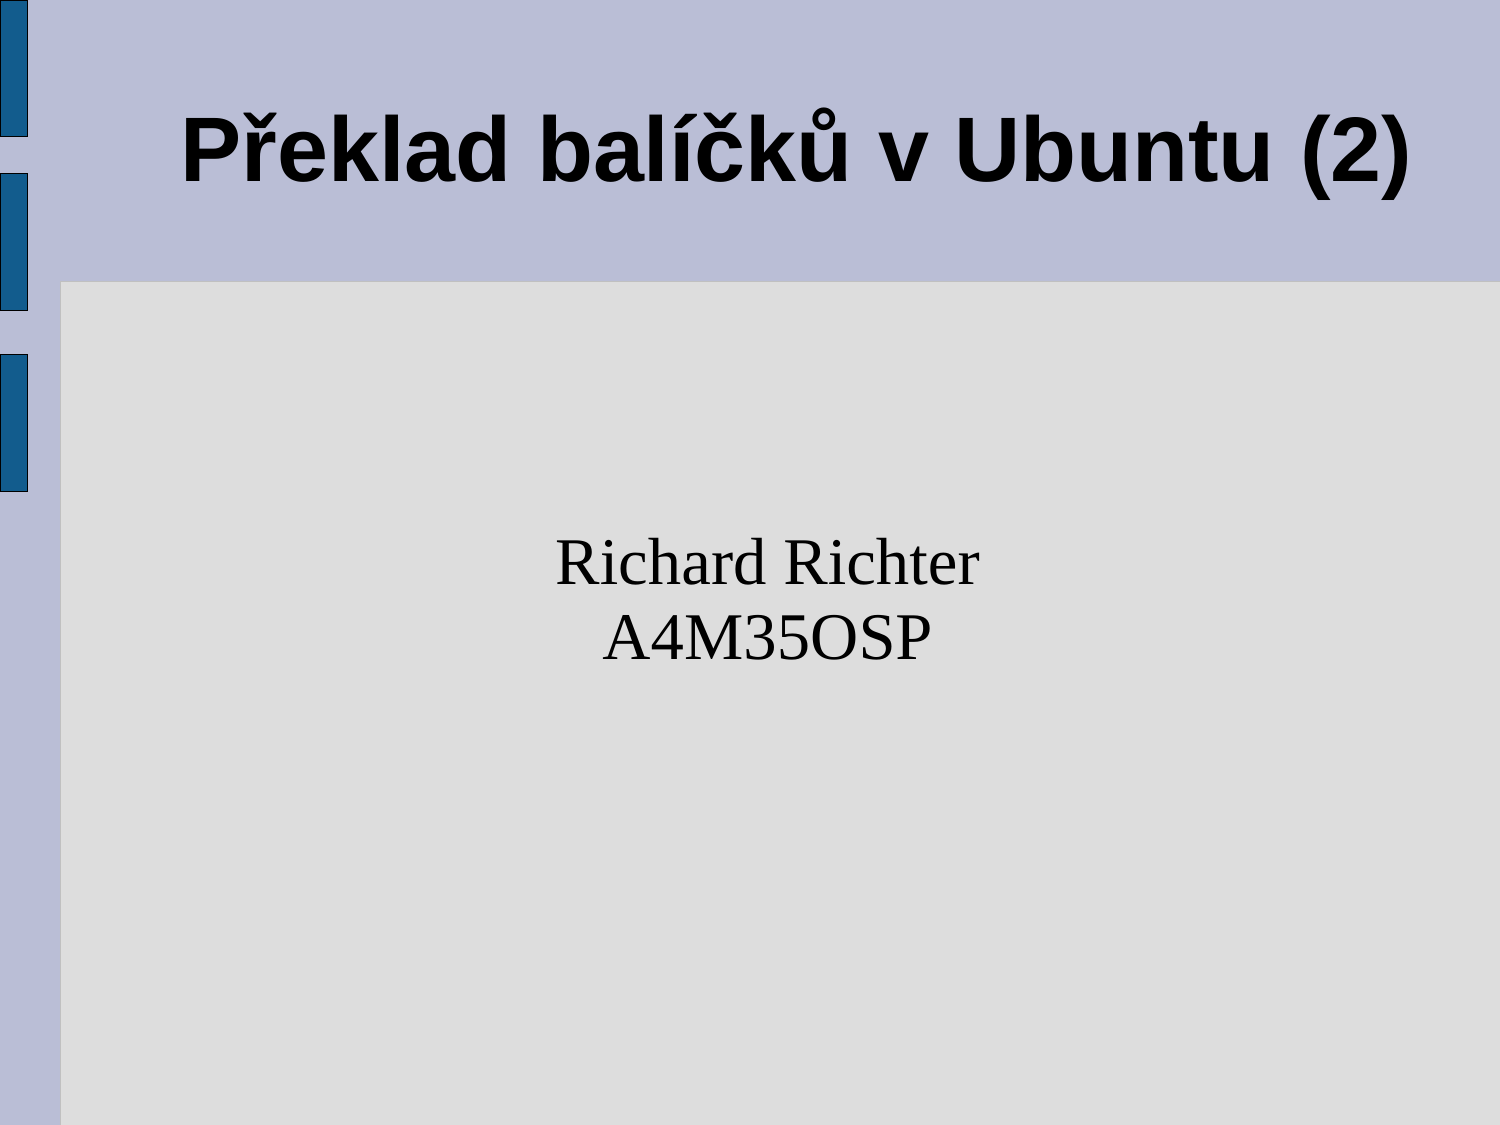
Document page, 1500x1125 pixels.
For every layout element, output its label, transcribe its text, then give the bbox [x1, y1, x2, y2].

title Překlad balíčků v Ubuntu (2) [100, 42, 1451, 246]
subtitle Richard Richter A4M35OSP [75, 263, 1426, 1006]
